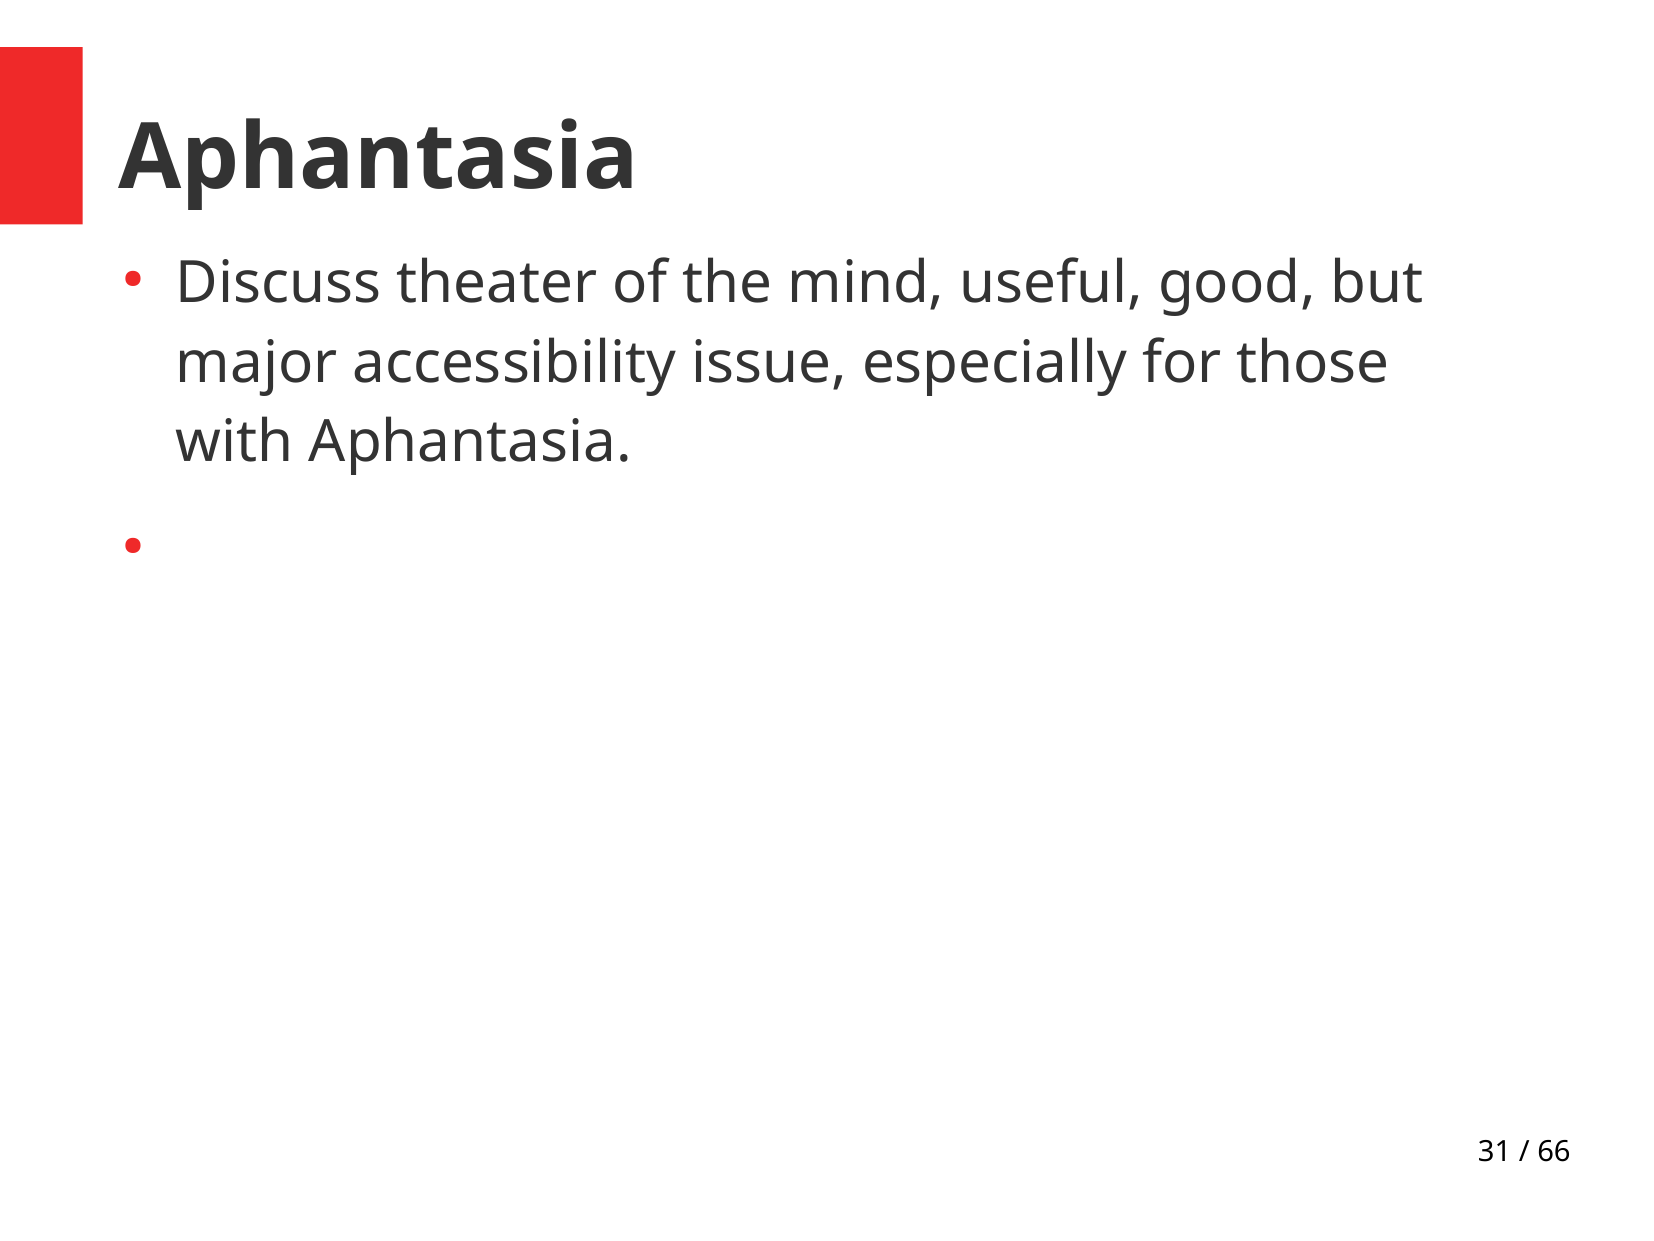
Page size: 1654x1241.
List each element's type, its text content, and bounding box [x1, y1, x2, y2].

list Discuss theater of the mind, useful, good, but major accessibility issue, especially for those with Aphantasia. [105, 240, 1523, 961]
title Aphantasia [118, 49, 1571, 257]
